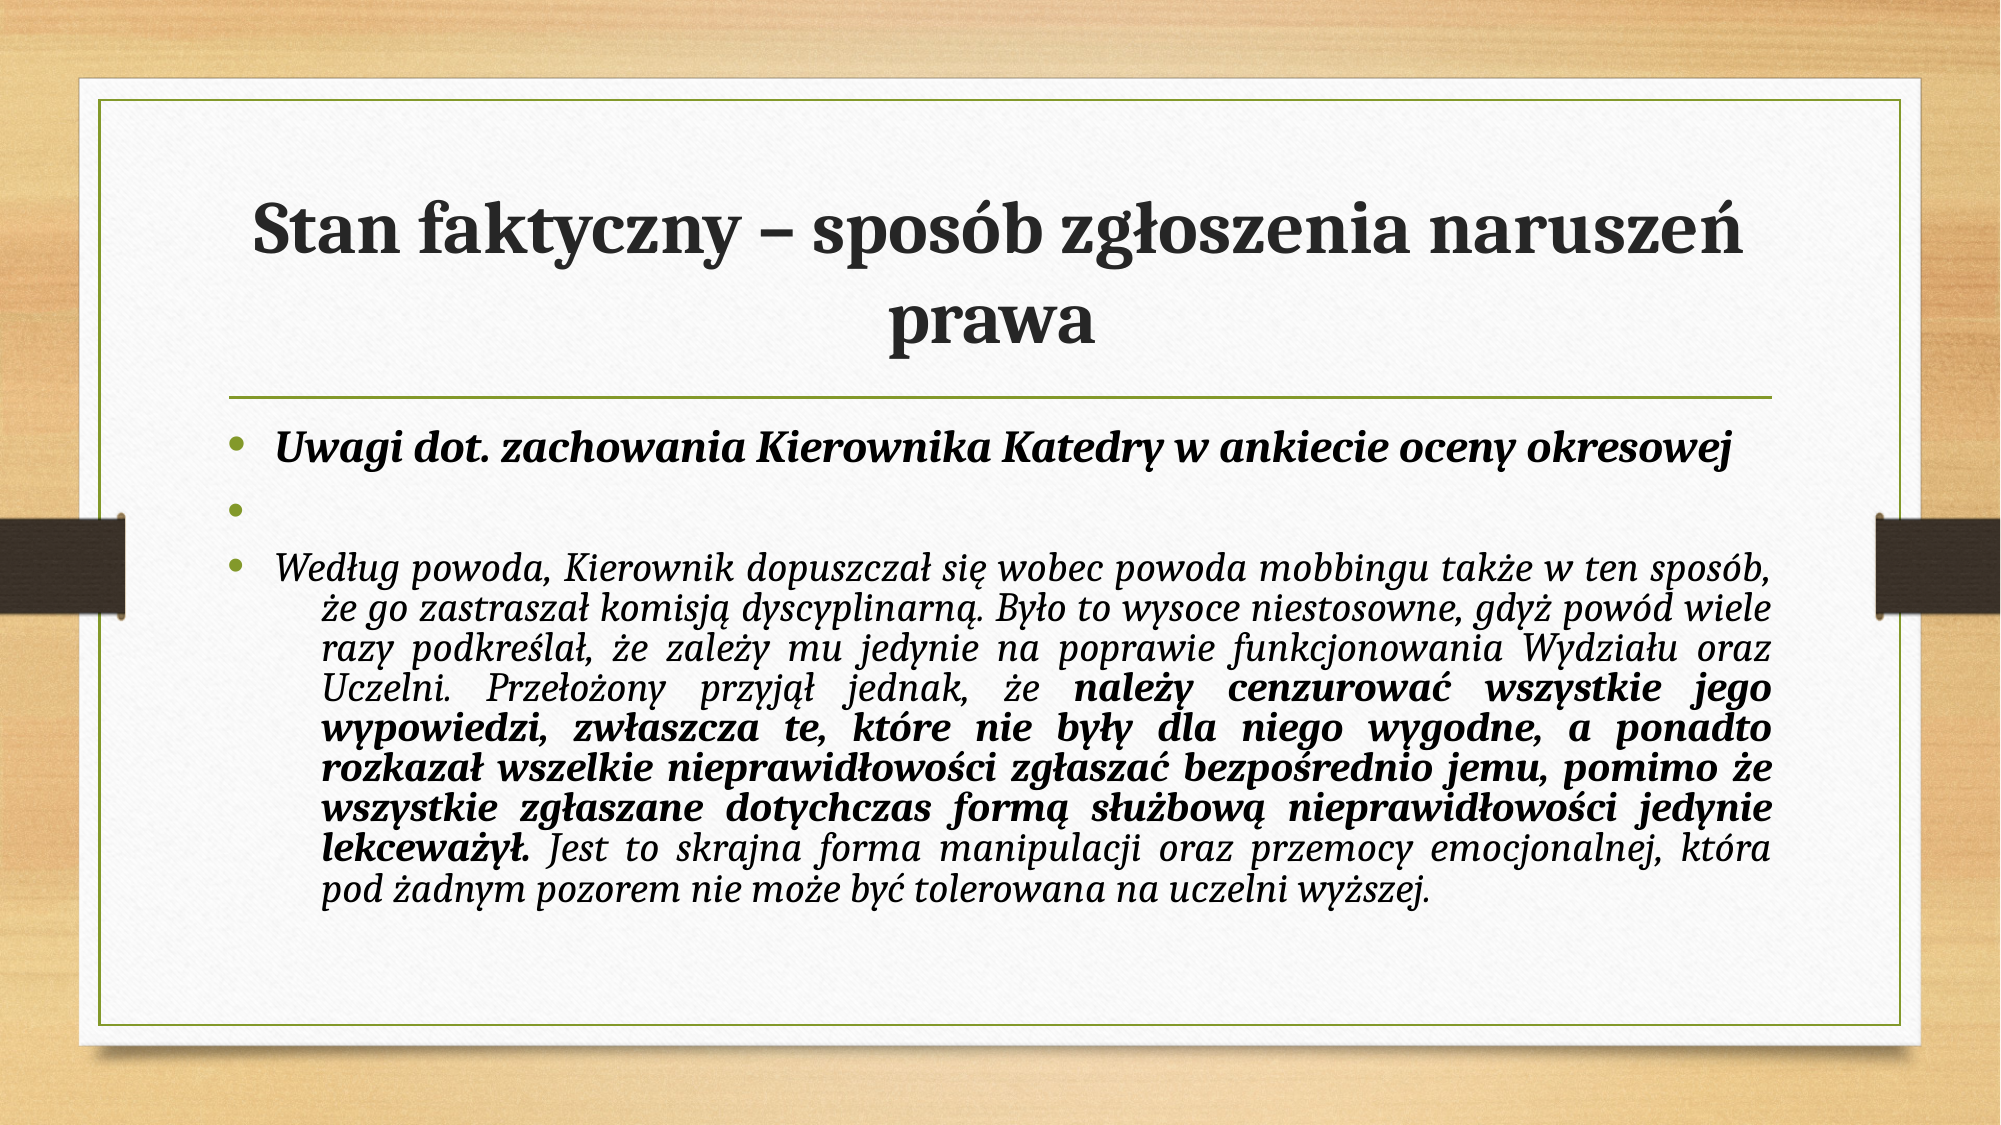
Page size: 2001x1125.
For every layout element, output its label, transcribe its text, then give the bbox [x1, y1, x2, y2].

list Uwagi dot. zachowania Kierownika Katedry w ankiecie oceny okresowej Według powoda, Kierownik dopuszczał się wobec powoda mobbingu także w ten sposób, że go zastraszał komisją dyscyplinarną. Było to wysoce niestosowne, gdyż powód wiele razy podkreślał, że zależy mu jedynie na poprawie funkcjonowania Wydziału oraz Uczelni. Przełożony przyjął jednak, że należy cenzurować wszystkie jego wypowiedzi, zwłaszcza te, które nie były dla niego wygodne, a ponadto rozkazał wszelkie nieprawidłowości zgłaszać bezpośrednio jemu, pomimo że wszystkie zgłaszane dotychczas formą służbową nieprawidłowości jedynie lekceważył. Jest to skrajna forma manipulacji oraz przemocy emocjonalnej, która pod żadnym pozorem nie może być tolerowana na uczelni wyższej. [212, 419, 1788, 964]
title Stan faktyczny – sposób zgłoszenia naruszeń prawa [212, 161, 1788, 376]
